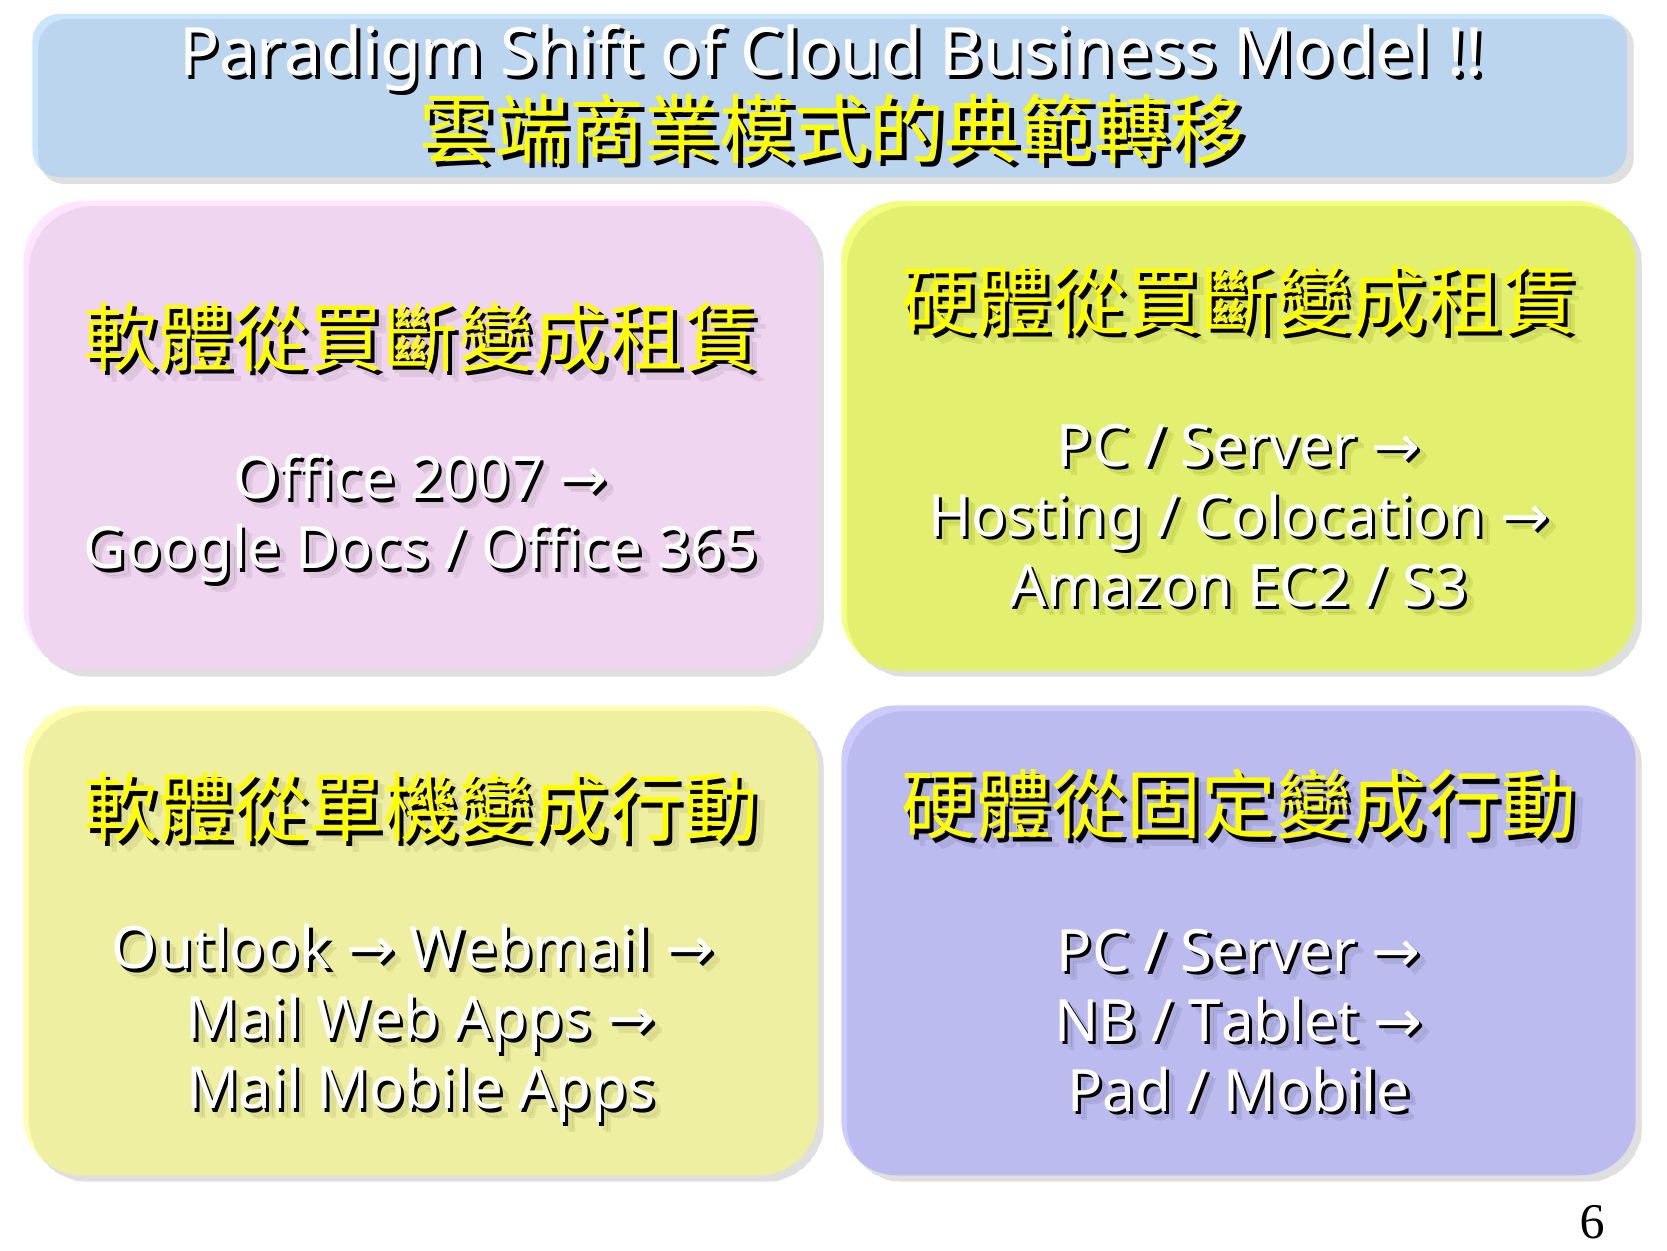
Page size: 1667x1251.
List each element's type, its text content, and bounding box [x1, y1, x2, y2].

text_box 軟體從單機變成行動 Outlook → Webmail → Mail Web Apps → Mail Mobile Apps [23, 705, 818, 1176]
title Paradigm Shift of Cloud Business Model !! 雲端商業模式的典範轉移 [0, 16, 1665, 175]
text_box 軟體從買斷變成租賃 Office 2007 → Google Docs / Office 365 [23, 200, 818, 671]
text_box 硬體從固定變成行動 PC / Server → NB / Tablet → Pad / Mobile [841, 705, 1636, 1176]
text_box 硬體從買斷變成租賃 PC / Server → Hosting / Colocation → Amazon EC2 / S3 [841, 200, 1636, 671]
